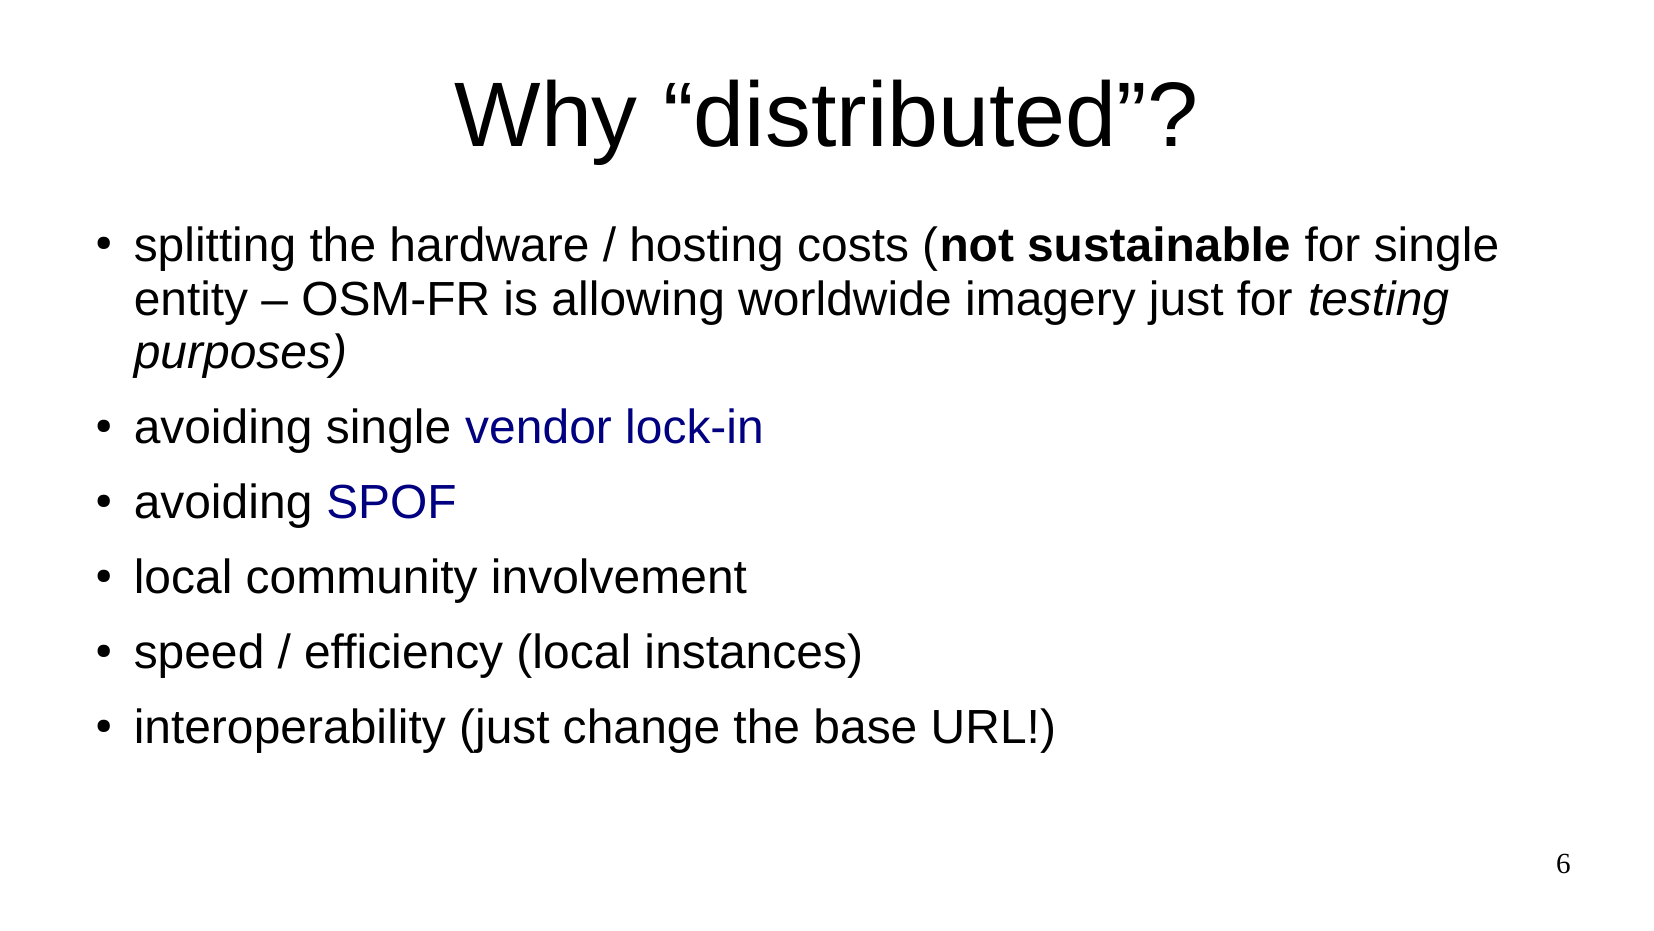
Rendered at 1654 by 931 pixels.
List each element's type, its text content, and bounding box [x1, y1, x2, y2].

list splitting the hardware / hosting costs (not sustainable for single entity – OSM-FR is allowing worldwide imagery just for testing purposes) avoiding single vendor lock-in avoiding SPOF local community involvement speed / efficiency (local instances) interoperability (just change the base URL!) [82, 217, 1571, 758]
title Why “distributed”? [82, 37, 1571, 193]
